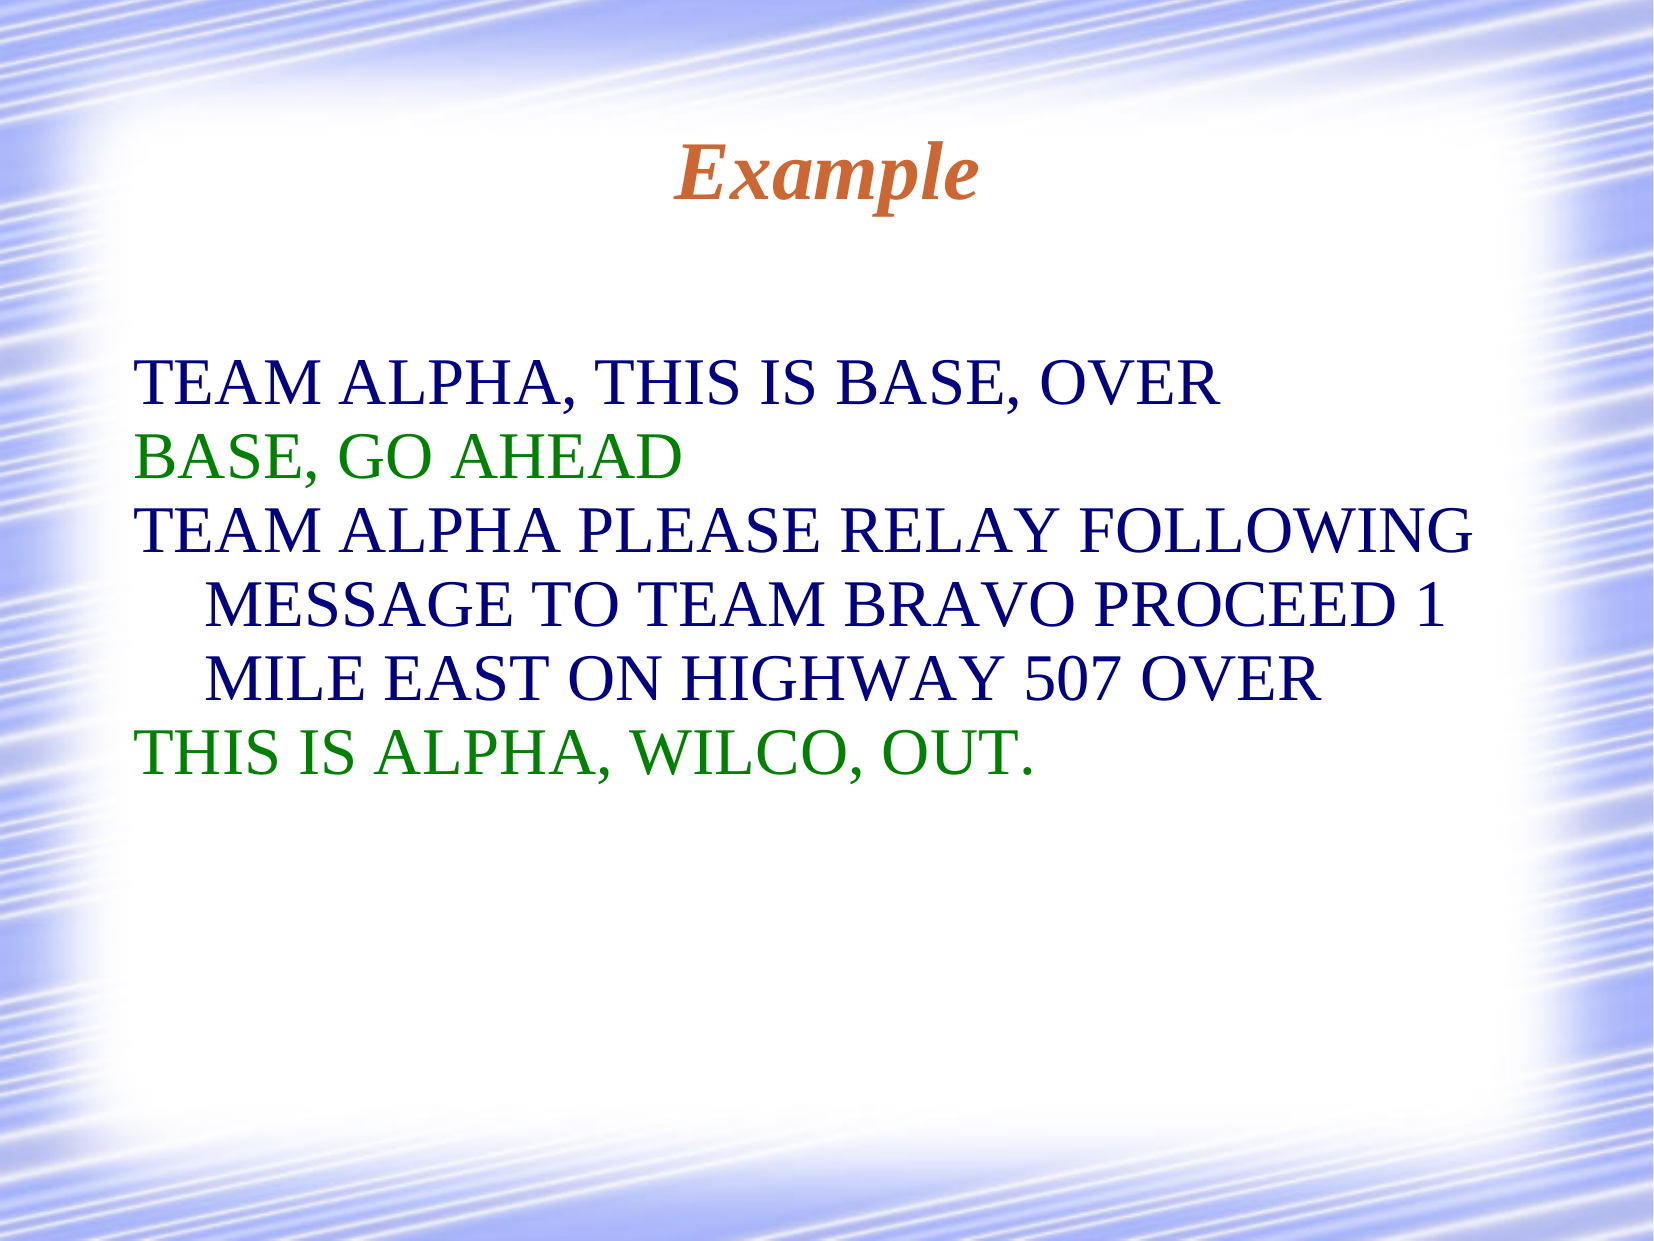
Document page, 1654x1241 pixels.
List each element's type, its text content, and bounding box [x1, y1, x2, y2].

list TEAM ALPHA, THIS IS BASE, OVER BASE, GO AHEAD TEAM ALPHA PLEASE RELAY FOLLOWING MESSAGE TO TEAM BRAVO PROCEED 1 MILE EAST ON HIGHWAY 507 OVER THIS IS ALPHA, WILCO, OUT. [121, 344, 1534, 1127]
title Example [121, 67, 1534, 275]
picture [0, 0, 1654, 1241]
